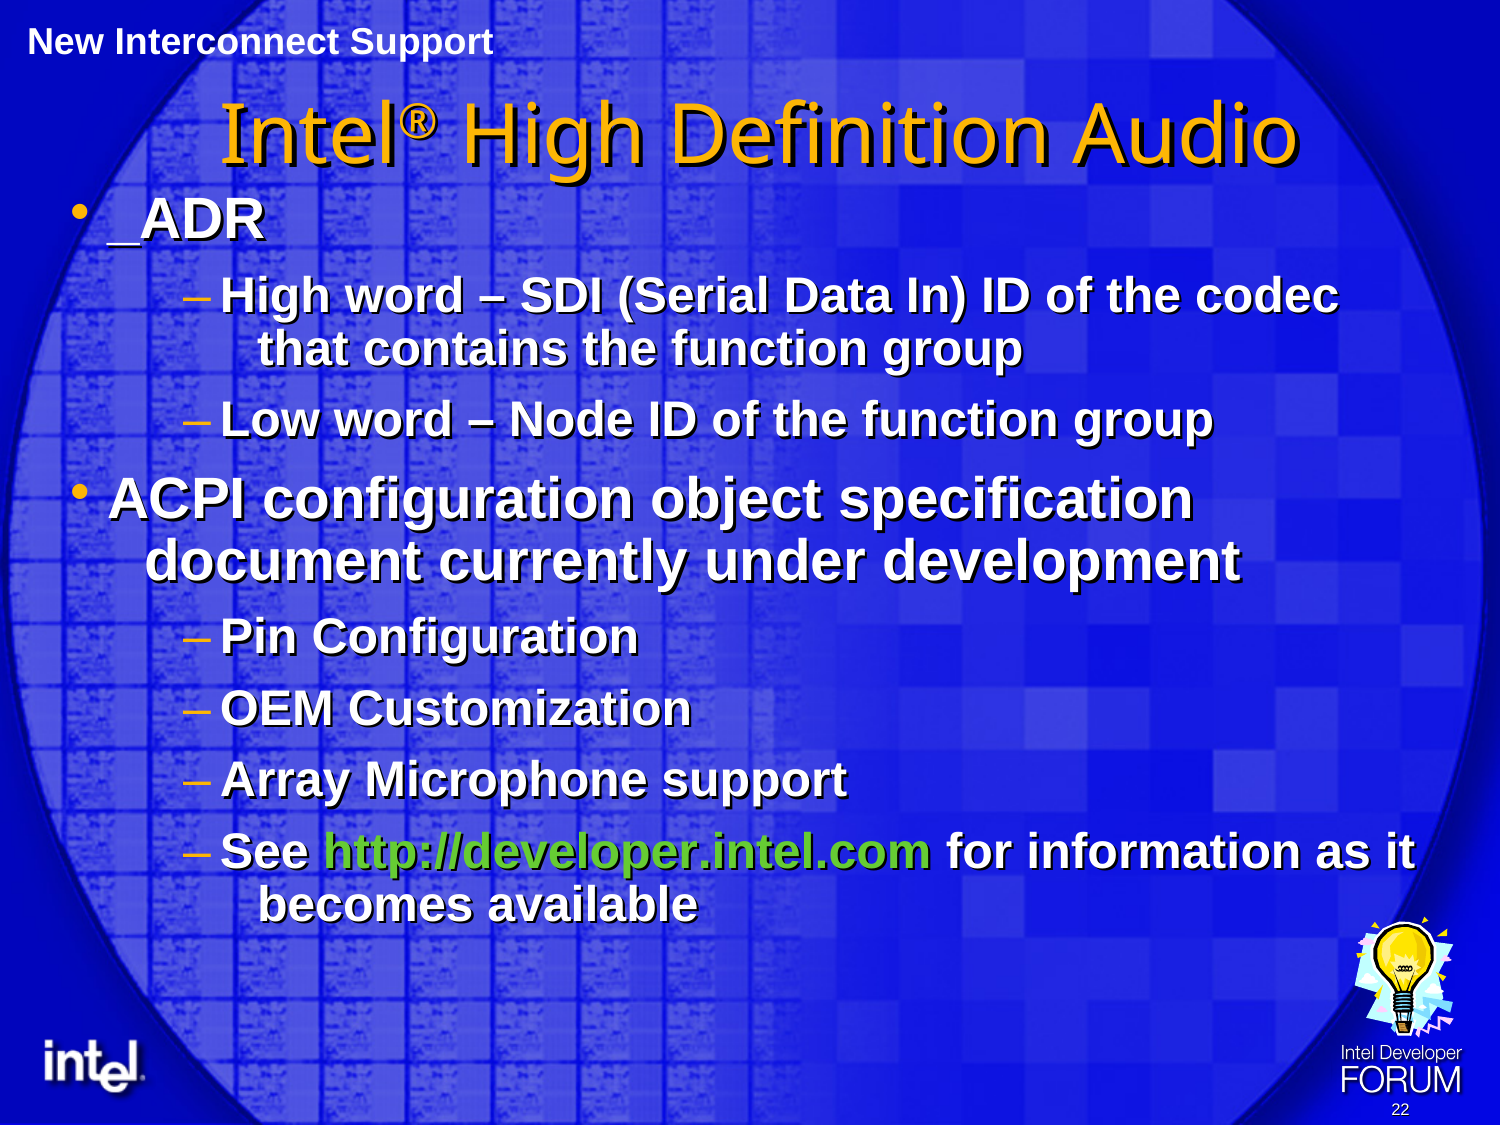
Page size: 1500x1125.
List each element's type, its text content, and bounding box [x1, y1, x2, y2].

picture [0, 0, 1500, 1125]
text_box New Interconnect Support [12, 12, 511, 71]
